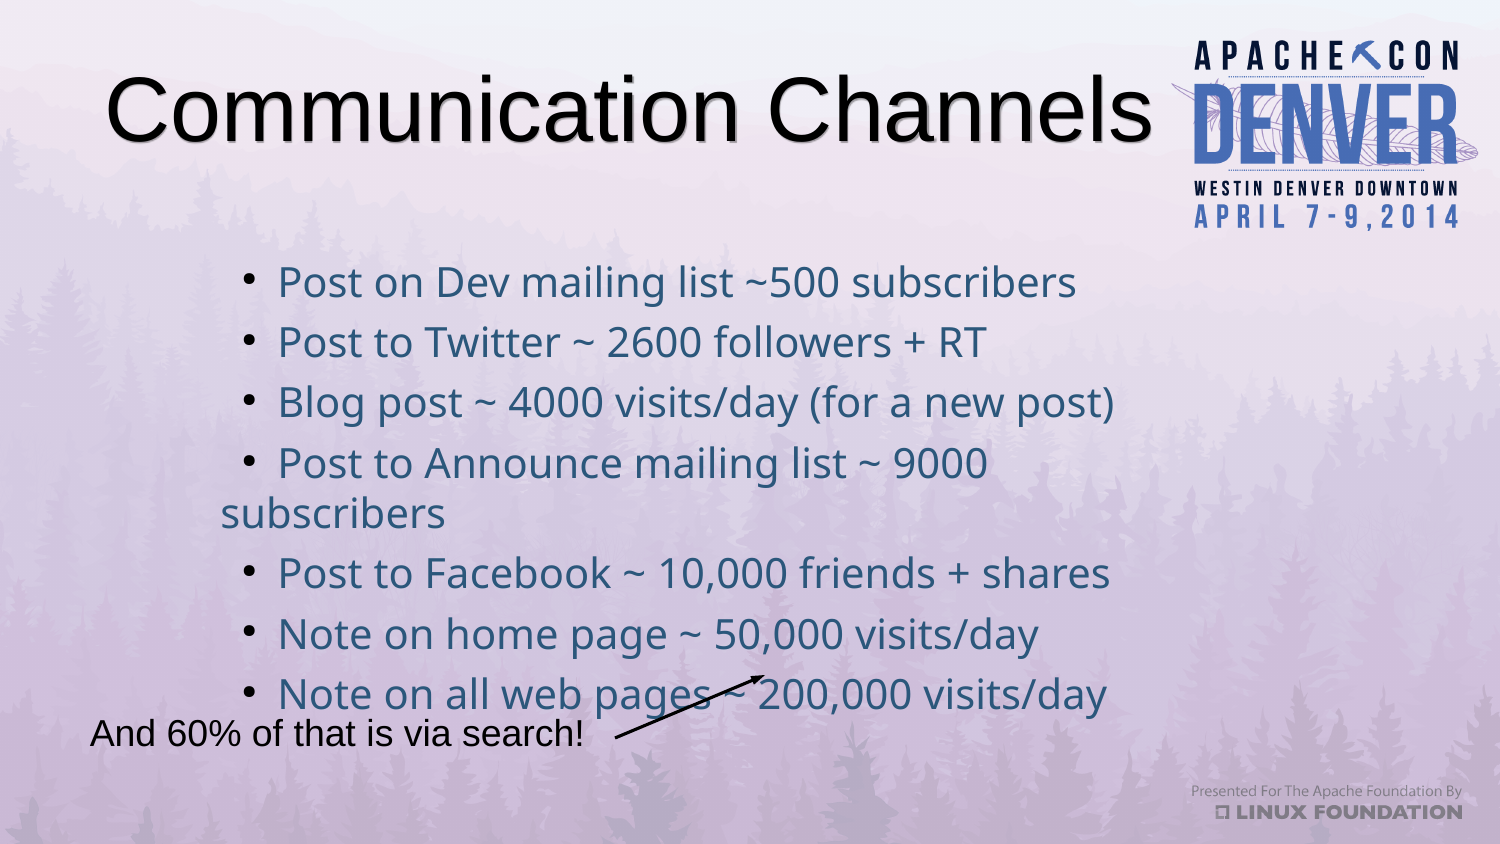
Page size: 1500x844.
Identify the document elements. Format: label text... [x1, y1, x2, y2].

text_box And 60% of that is via search! [75, 705, 600, 762]
title Communication Channels [0, 39, 1306, 181]
picture [0, 0, 1500, 844]
text_box Post on Dev mailing list ~500 subscribers Post to Twitter ~ 2600 followers + RT Blog post ~ 4000 visits/day (for a new post) Post to Announce mailing list ~ 9000 subscribers Post to Facebook ~ 10,000 friends + shares Note on home page ~ 50,000 visits/day Note on all web pages ~ 200,000 visits/day [169, 247, 1211, 320]
